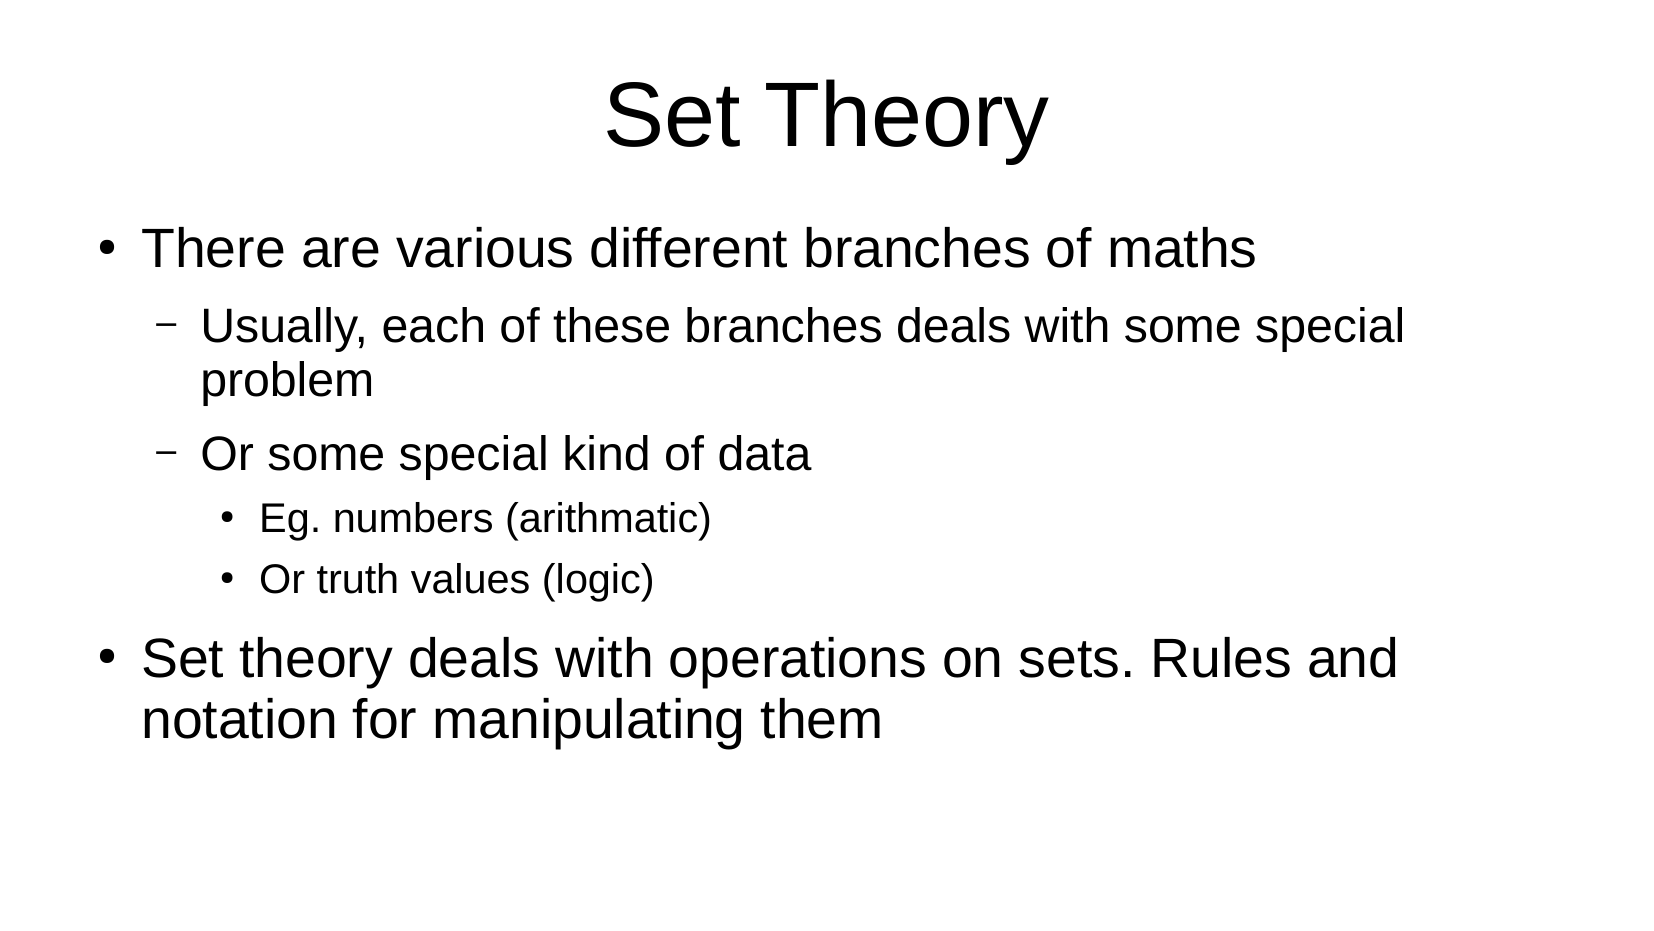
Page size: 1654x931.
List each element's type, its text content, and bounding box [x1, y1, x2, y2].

title Set Theory [82, 37, 1571, 193]
list There are various different branches of maths Usually, each of these branches deals with some special problem Or some special kind of data Eg. numbers (arithmatic) Or truth values (logic) Set theory deals with operations on sets. Rules and notation for manipulating them [82, 217, 1571, 758]
